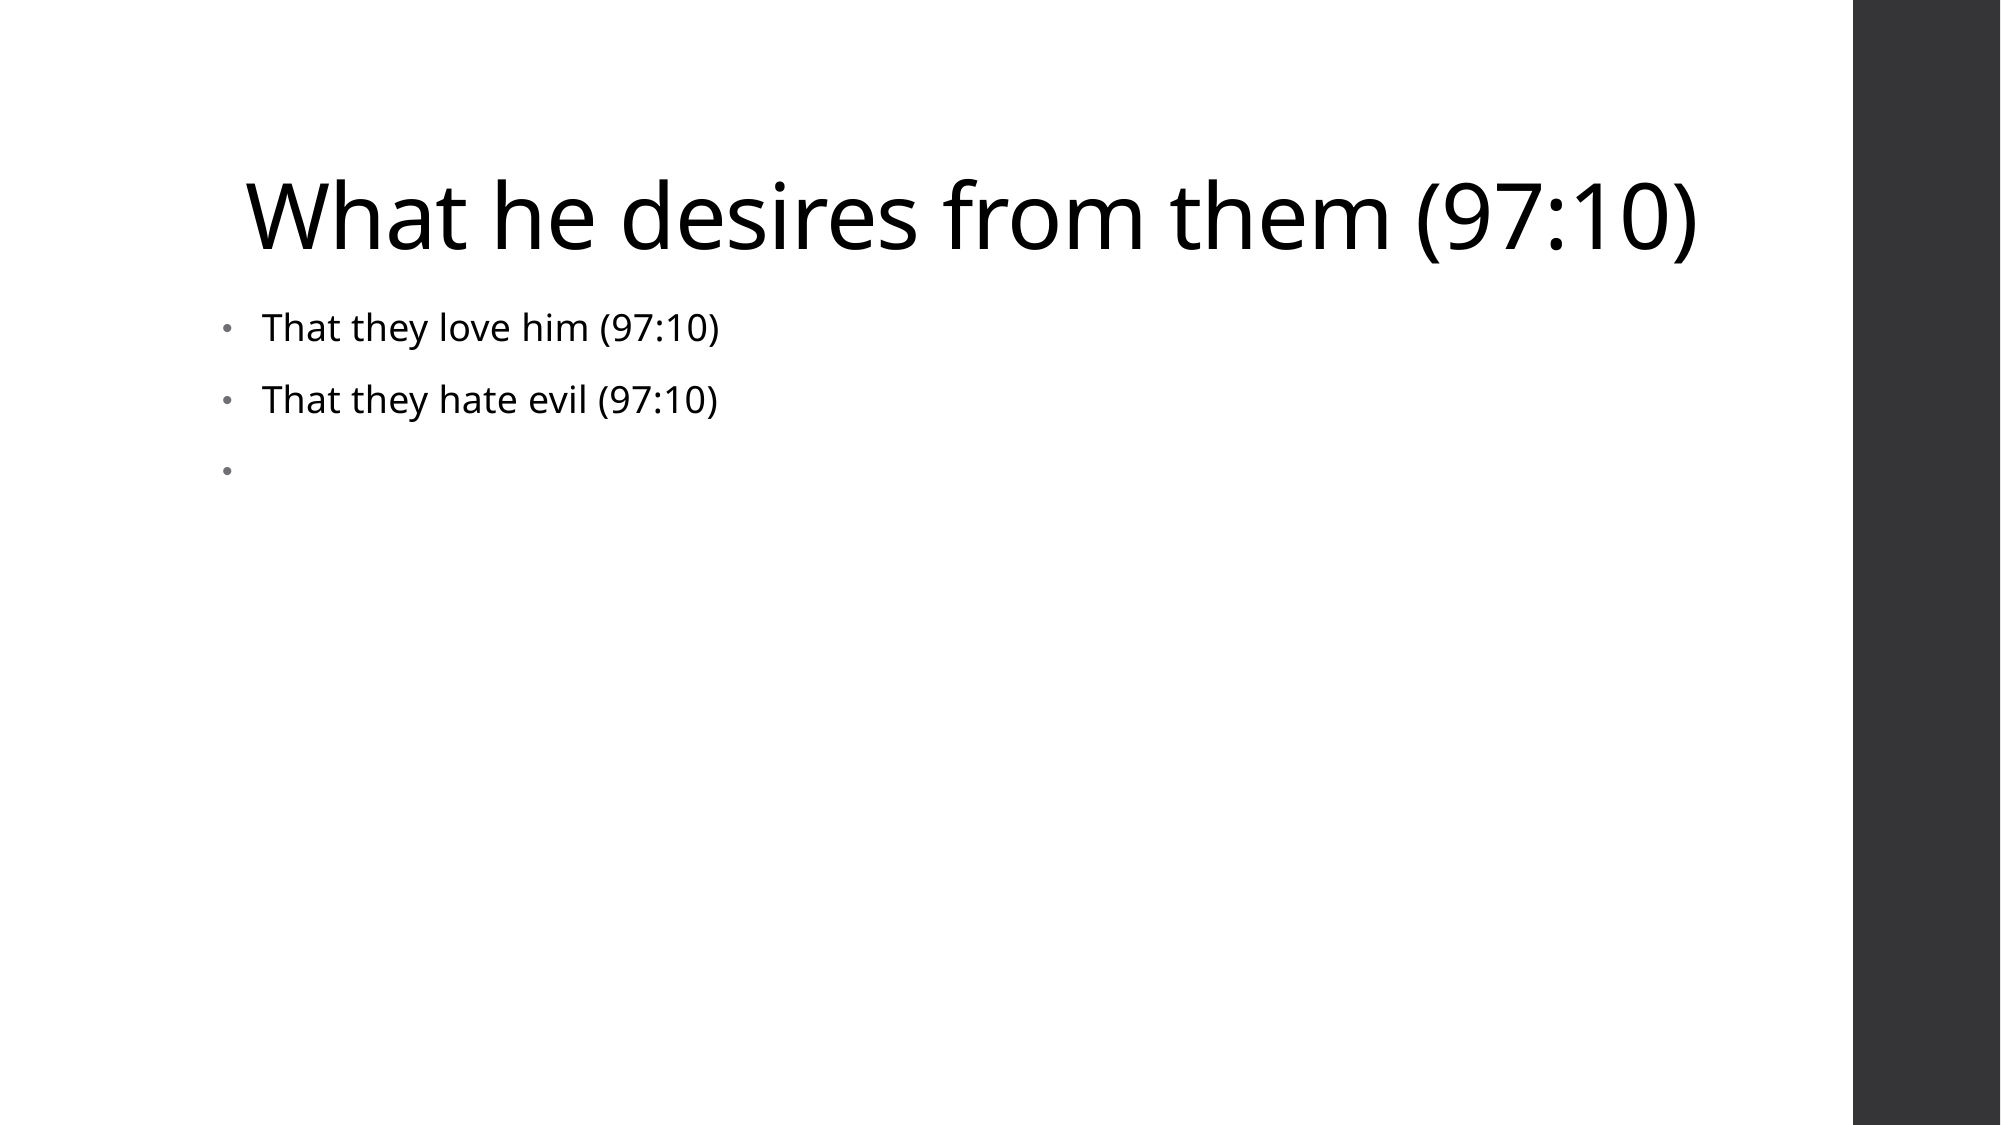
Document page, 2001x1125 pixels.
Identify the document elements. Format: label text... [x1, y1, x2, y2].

title What he desires from them (97:10) [206, 60, 1797, 278]
list That they love him (97:10) That they hate evil (97:10) [206, 299, 1617, 1014]
